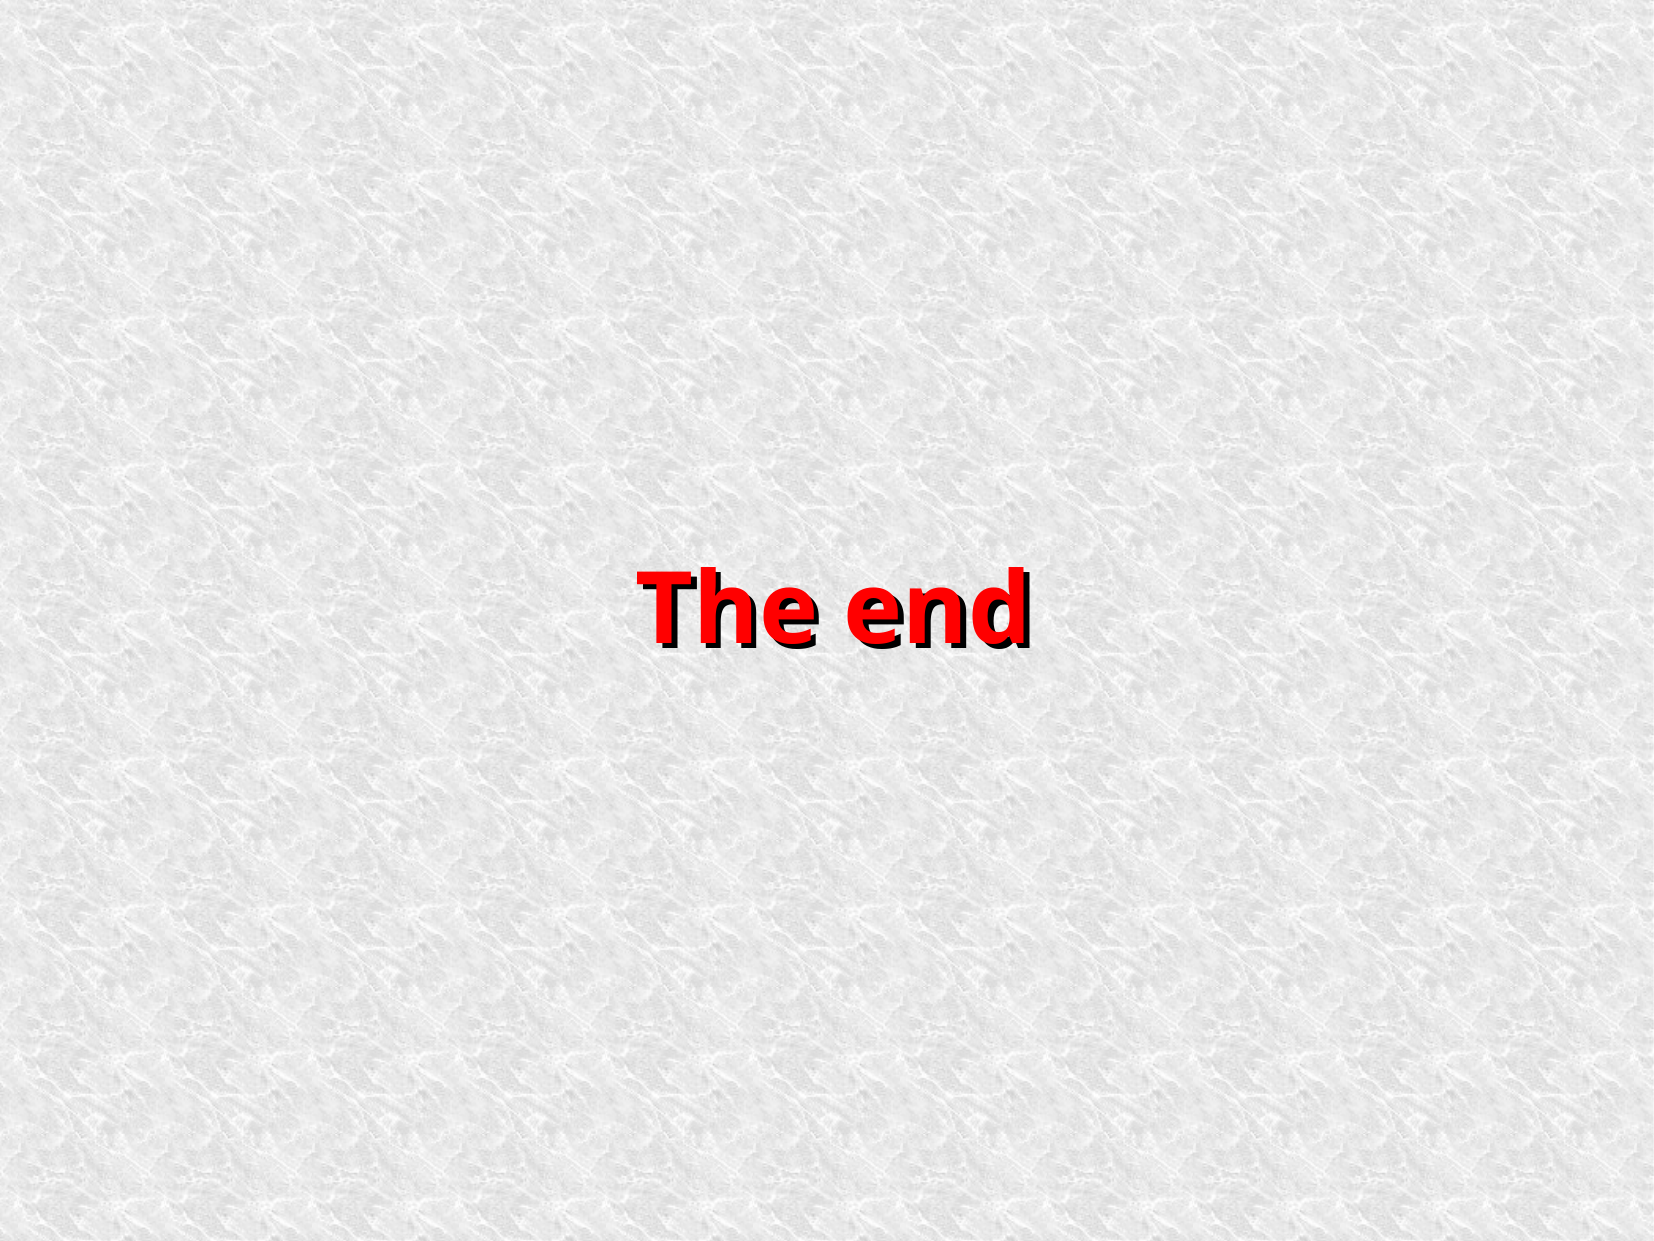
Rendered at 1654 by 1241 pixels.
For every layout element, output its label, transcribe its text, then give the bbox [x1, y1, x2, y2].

picture [0, 0, 1654, 1241]
text_box The end [29, 528, 1638, 712]
